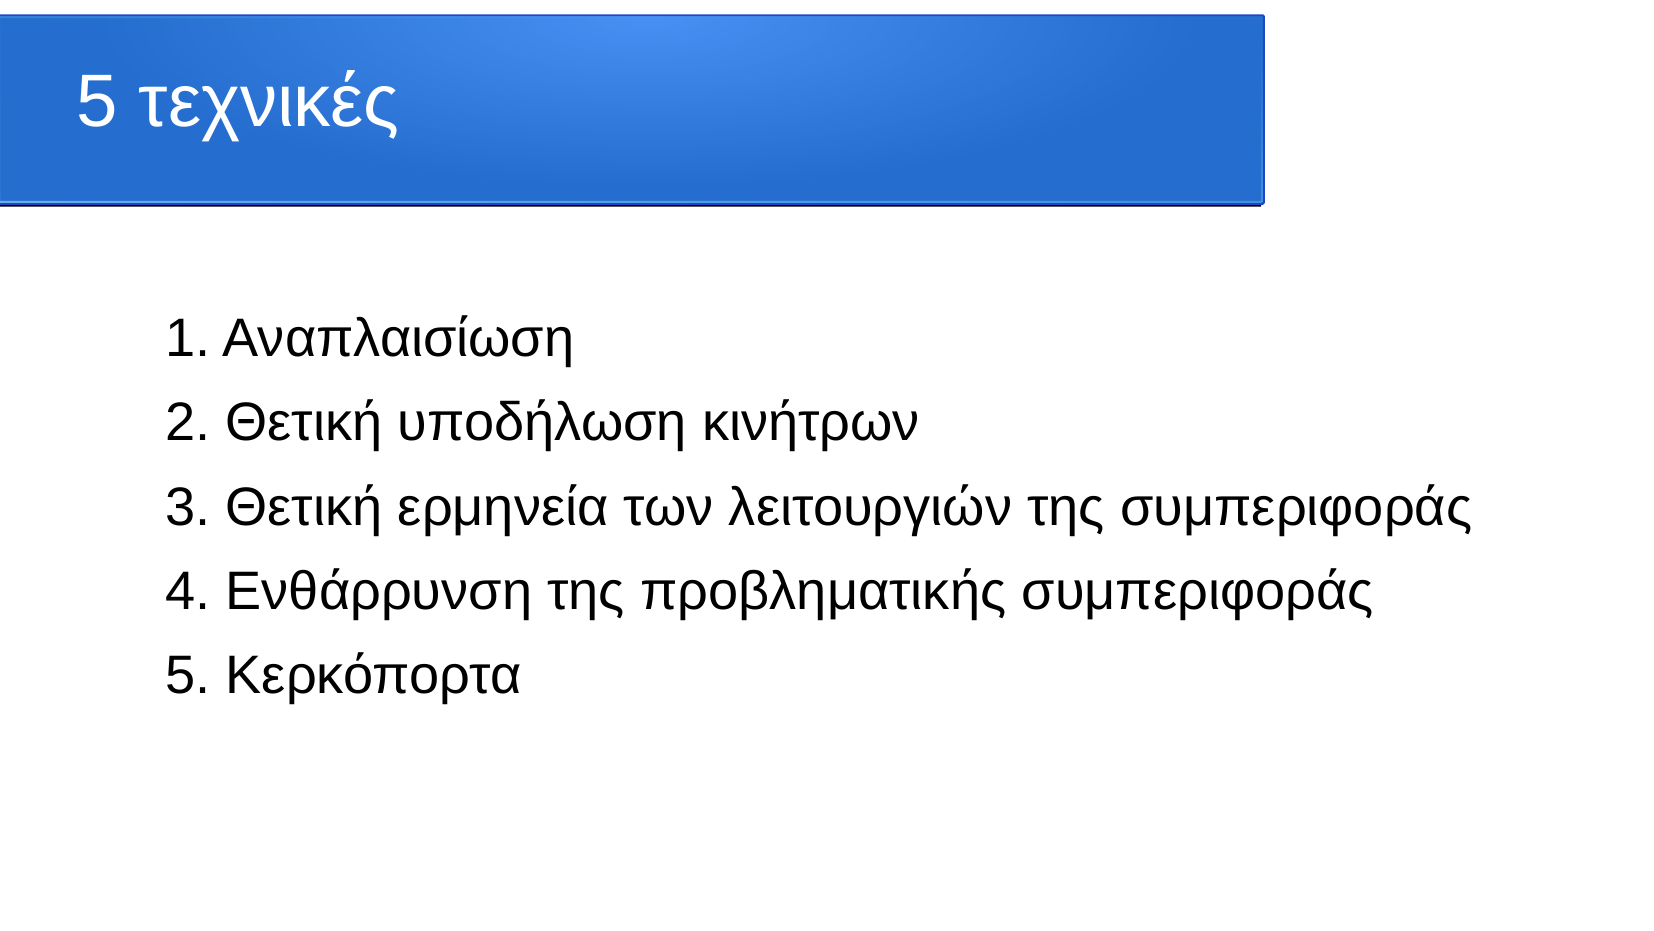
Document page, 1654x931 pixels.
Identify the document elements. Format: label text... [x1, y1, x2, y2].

list 1. Αναπλαισίωση 2. Θετική υποδήλωση κινήτρων 3. Θετική ερμηνεία των λειτουργιών της συμπεριφοράς 4. Ενθάρρυνση της προβληματικής συμπεριφοράς 5. Κερκόπορτα [94, 307, 1583, 847]
title 5 τεχνικές [76, 23, 1229, 178]
